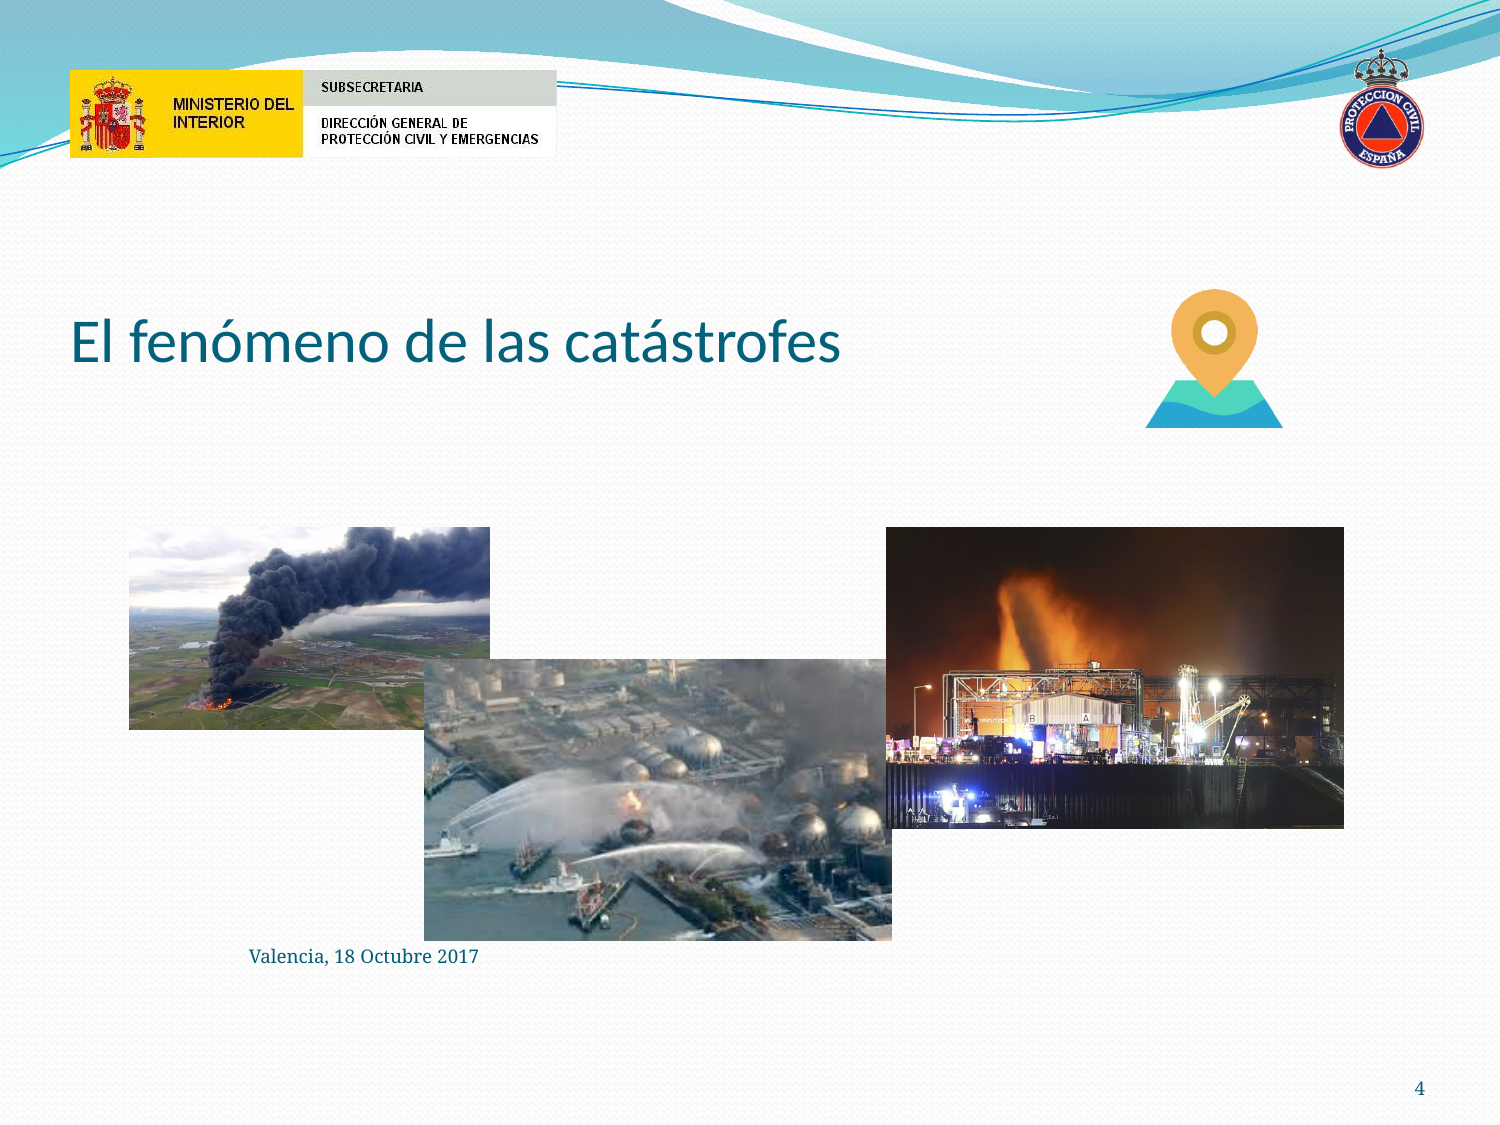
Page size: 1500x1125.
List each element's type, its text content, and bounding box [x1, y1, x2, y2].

picture [24, 147, 50, 156]
slide_number Valencia, 18 Octubre 2017 [249, 922, 507, 968]
title El fenómeno de las catástrofes [70, 187, 1421, 375]
picture [0, 0, 1500, 1125]
slide_number <number> [1299, 1042, 1425, 1103]
